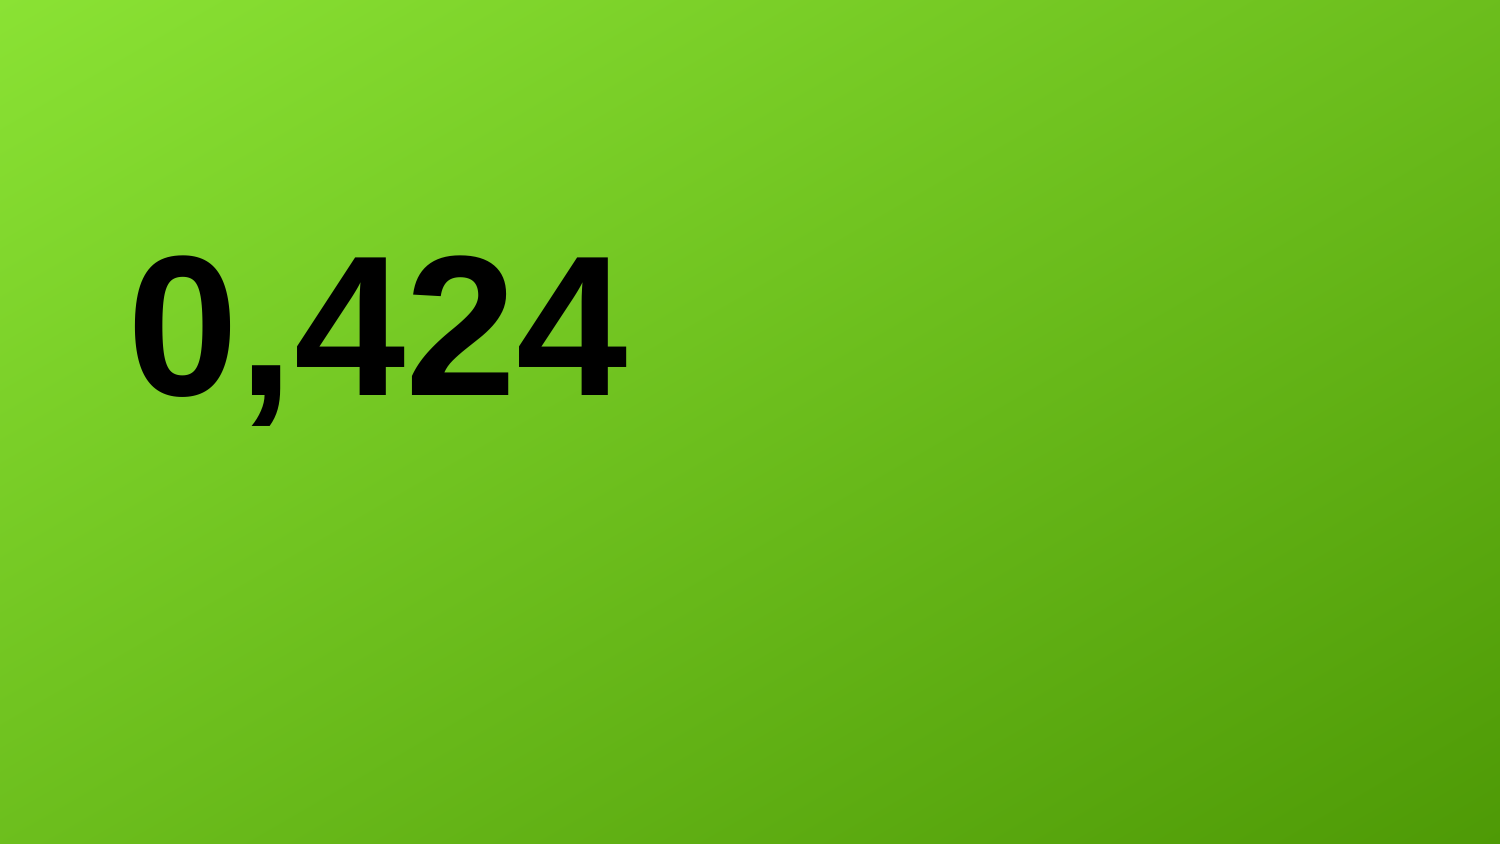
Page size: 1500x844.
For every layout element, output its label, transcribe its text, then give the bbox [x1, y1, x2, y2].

title 0,424 [112, 259, 1388, 451]
